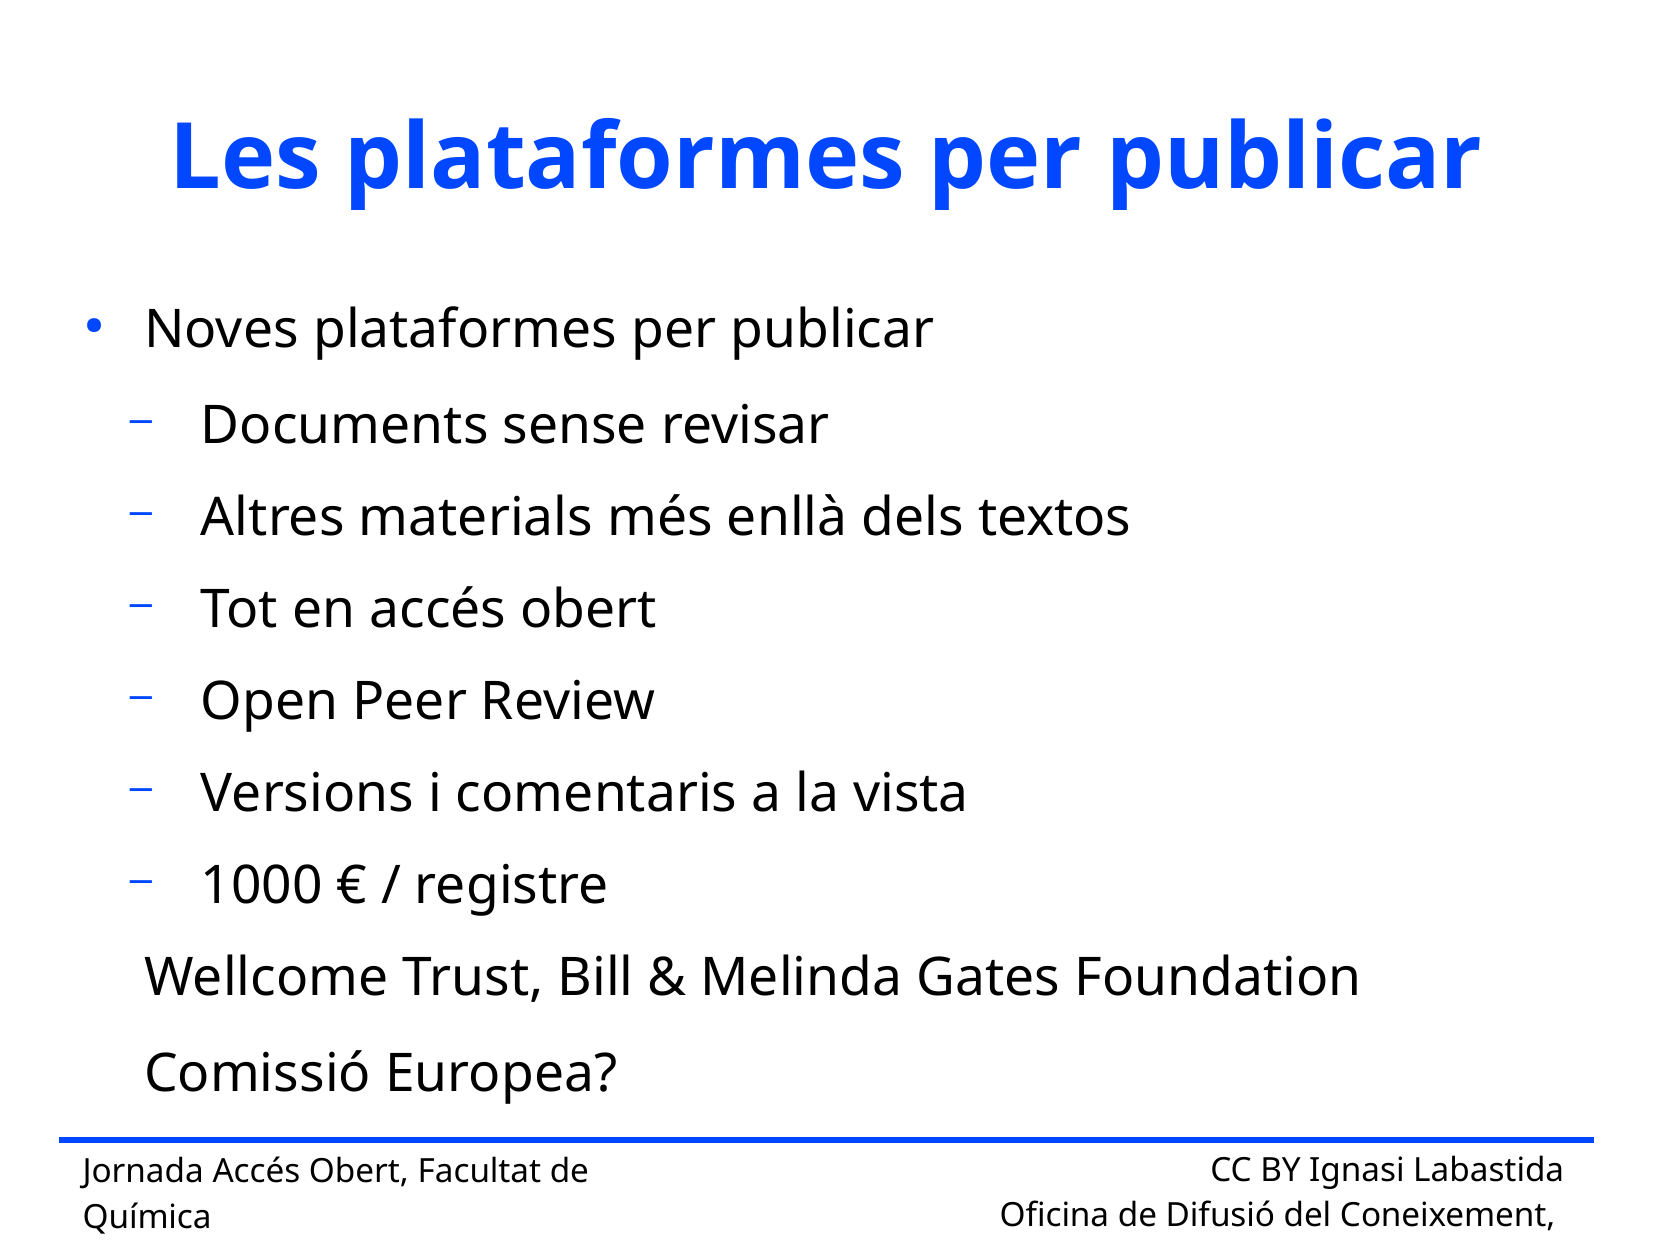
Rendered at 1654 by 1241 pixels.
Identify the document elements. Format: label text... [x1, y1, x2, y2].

title Les plataformes per publicar [82, 49, 1571, 257]
list Noves plataformes per publicar Documents sense revisar Altres materials més enllà dels textos Tot en accés obert Open Peer Review Versions i comentaris a la vista 1000 € / registre Wellcome Trust, Bill & Melinda Gates Foundation Comissió Europea? [82, 290, 1571, 1109]
